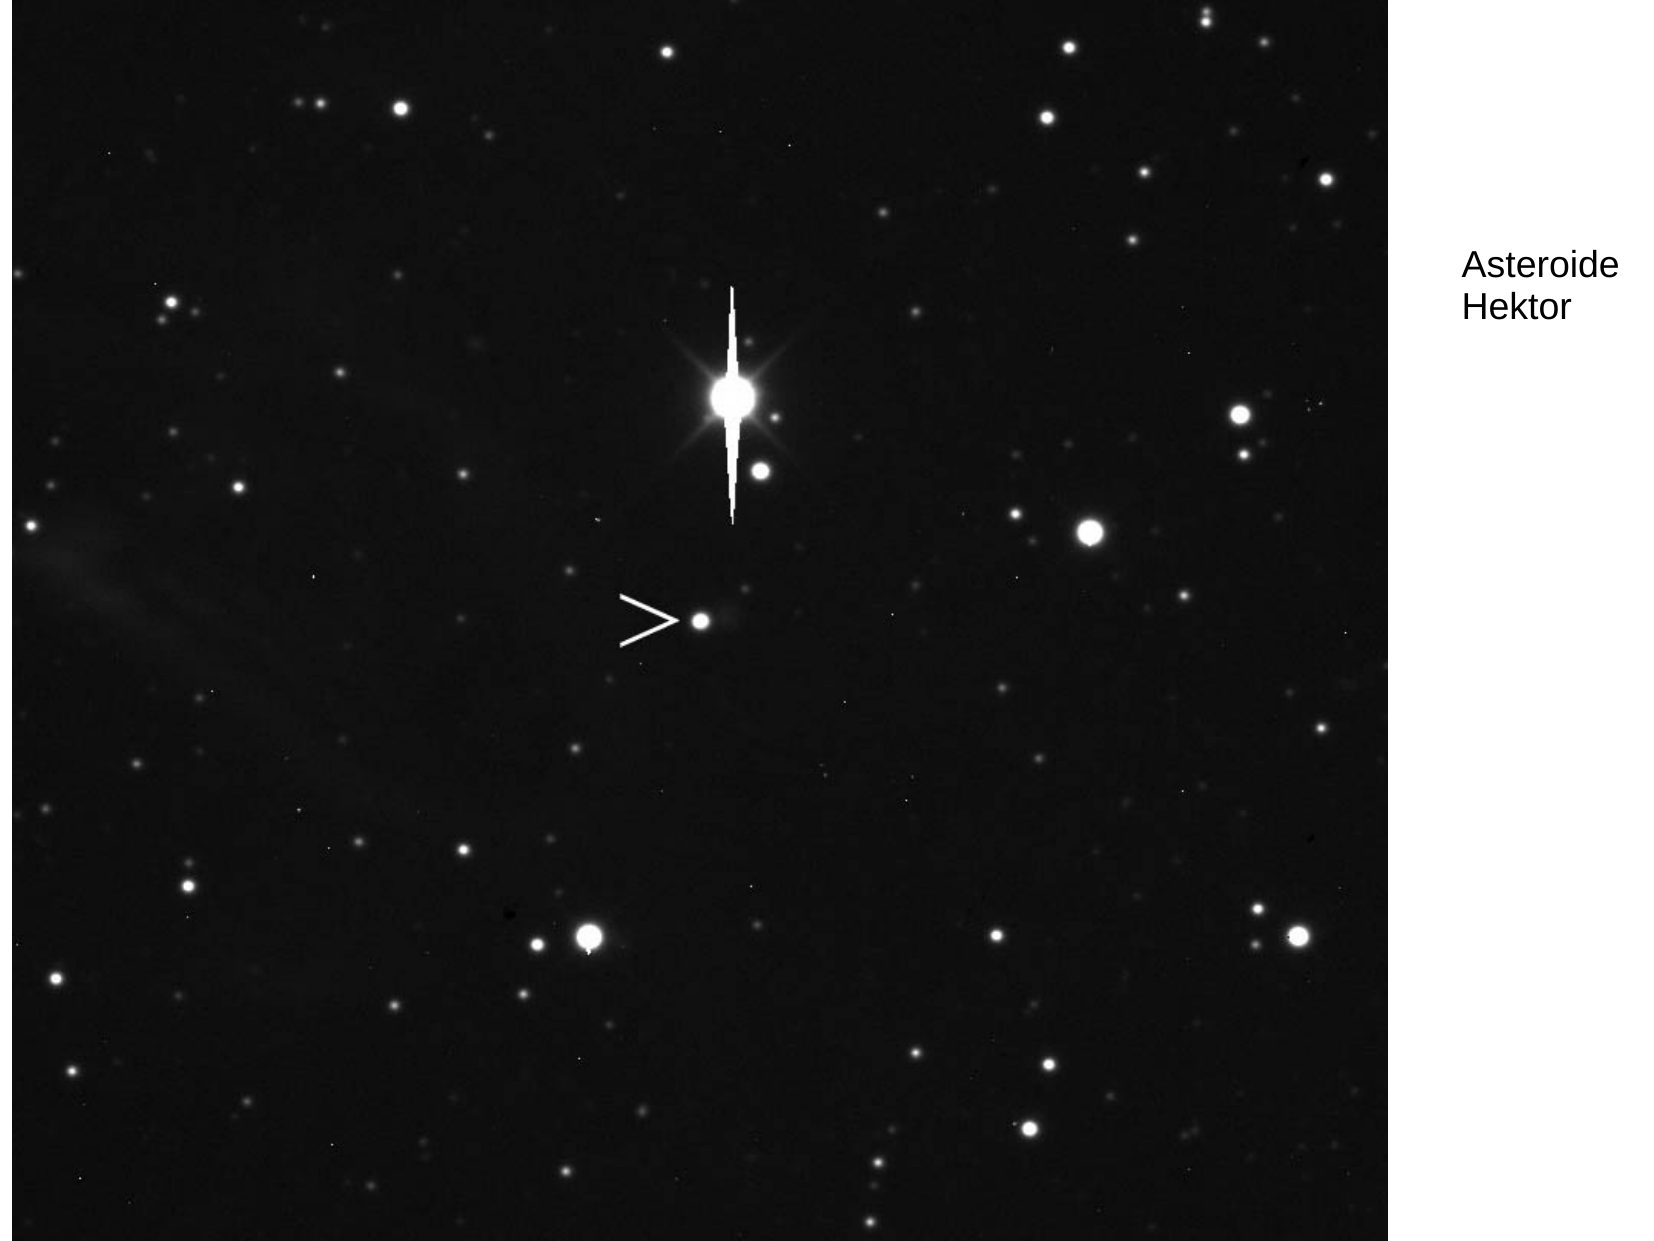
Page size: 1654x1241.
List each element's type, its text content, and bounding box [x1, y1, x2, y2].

text_box Asteroide Hektor [1446, 236, 1654, 336]
picture [12, 0, 1388, 1241]
